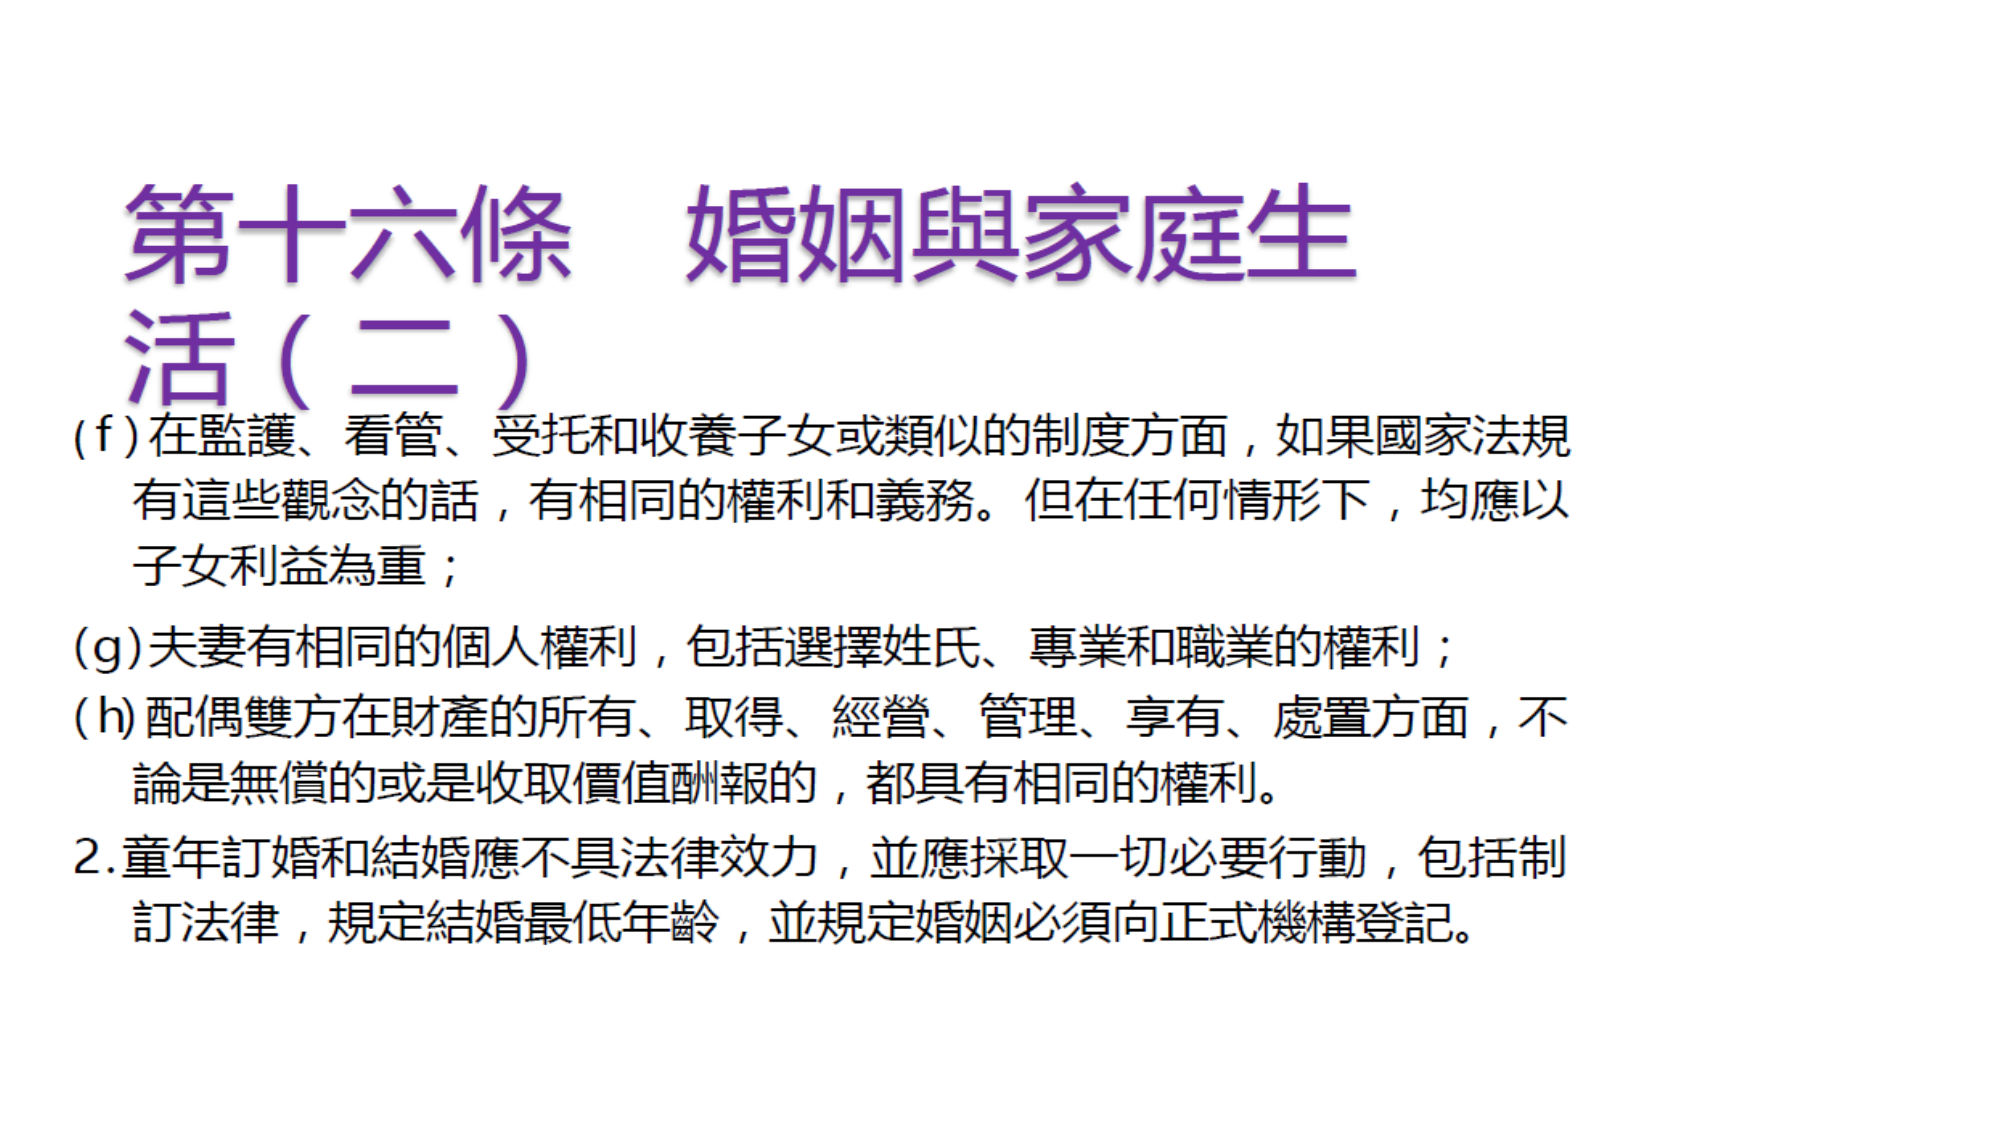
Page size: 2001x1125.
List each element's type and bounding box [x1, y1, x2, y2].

picture [74, 161, 1572, 1014]
